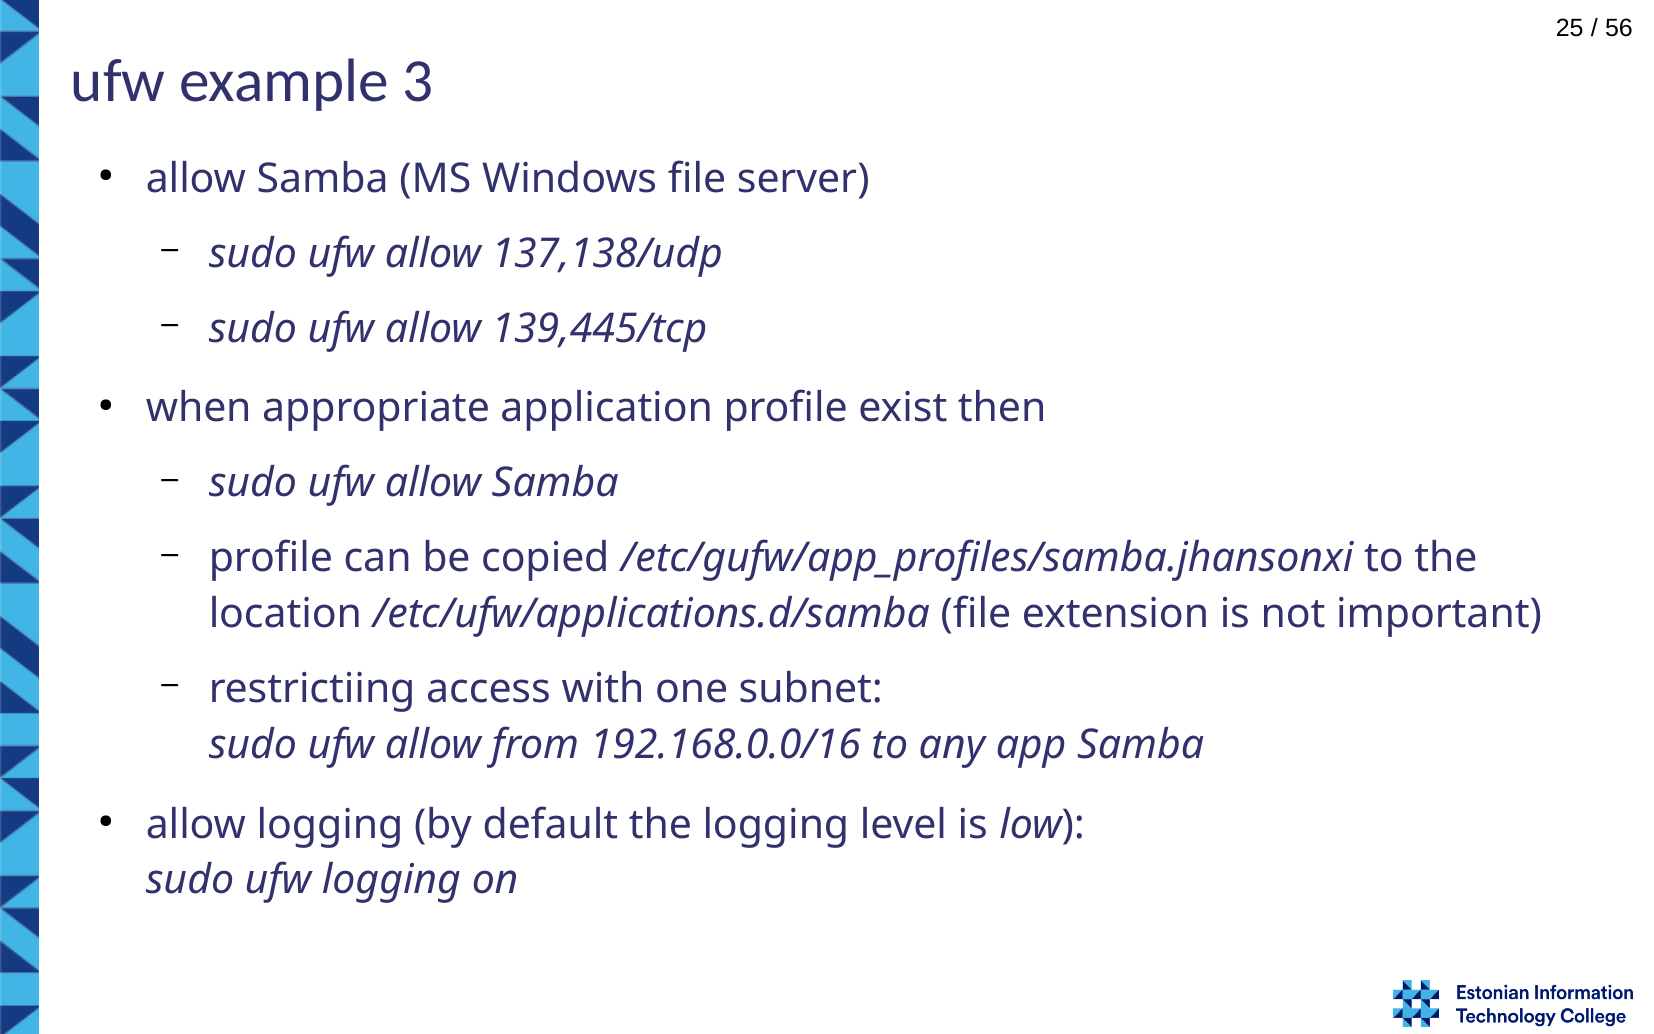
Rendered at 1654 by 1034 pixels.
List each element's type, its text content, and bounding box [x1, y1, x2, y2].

list allow Samba (MS Windows file server) sudo ufw allow 137,138/udp sudo ufw allow 139,445/tcp when appropriate application profile exist then sudo ufw allow Samba profile can be copied /etc/gufw/app_profiles/samba.jhansonxi to the location /etc/ufw/applications.d/samba (file extension is not important) restrictiing access with one subnet: sudo ufw allow from 192.168.0.0/16 to any app Samba allow logging (by default the logging level is low): sudo ufw logging on [82, 148, 1625, 916]
picture [1393, 980, 1633, 1027]
title ufw example 3 [70, 41, 1630, 130]
